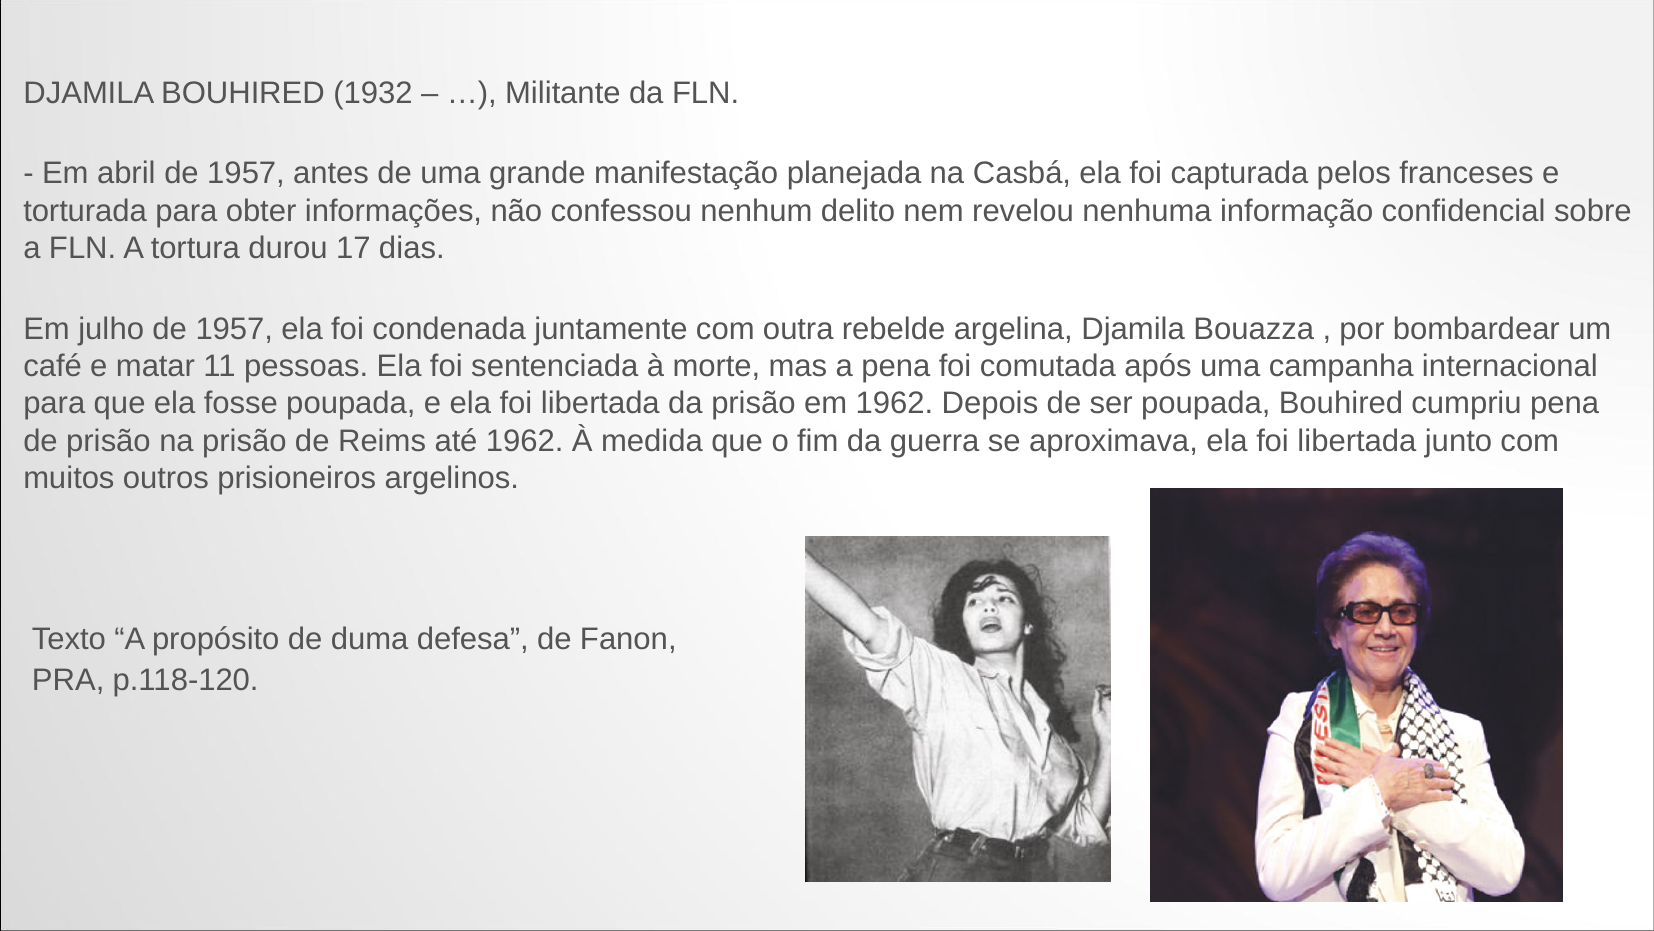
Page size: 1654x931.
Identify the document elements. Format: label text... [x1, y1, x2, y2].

picture [0, 0, 1654, 931]
text_box DJAMILA BOUHIRED (1932 – …), Militante da FLN. - Em abril de 1957, antes de uma grande manifestação planejada na Casbá, ela foi capturada pelos franceses e torturada para obter informações, não confessou nenhum delito nem revelou nenhuma informação confidencial sobre a FLN. A tortura durou 17 dias. Em julho de 1957, ela foi condenada juntamente com outra rebelde argelina, Djamila Bouazza , por bombardear um café e matar 11 pessoas. Ela foi sentenciada à morte, mas a pena foi comutada após uma campanha internacional para que ela fosse poupada, e ela foi libertada da prisão em 1962. Depois de ser poupada, Bouhired cumpriu pena de prisão na prisão de Reims até 1962. À medida que o fim da guerra se aproximava, ela foi libertada junto com muitos outros prisioneiros argelinos. Texto “A propósito de duma defesa”, de Fanon, PRA, p.118-120. [8, 24, 1654, 855]
